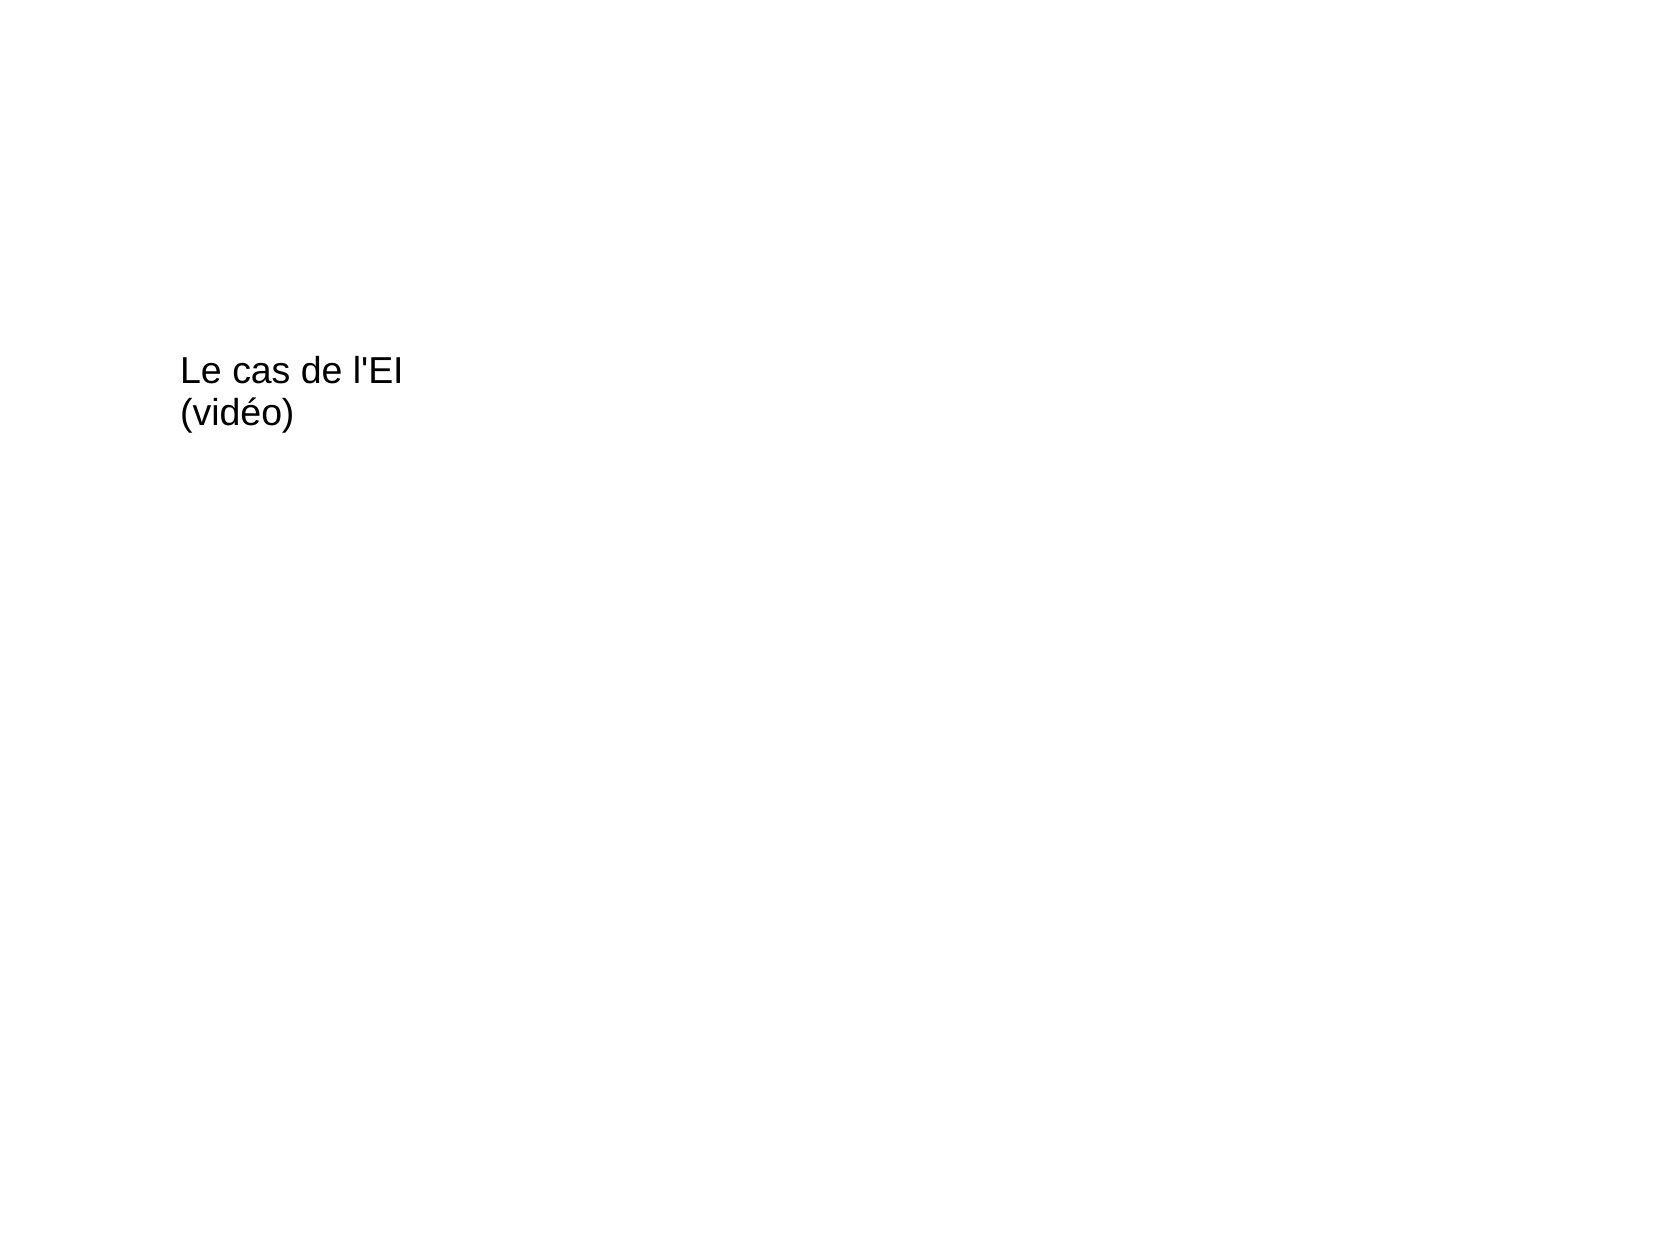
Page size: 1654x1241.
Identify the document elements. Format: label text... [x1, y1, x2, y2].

text_box Le cas de l'EI (vidéo) [165, 342, 419, 442]
